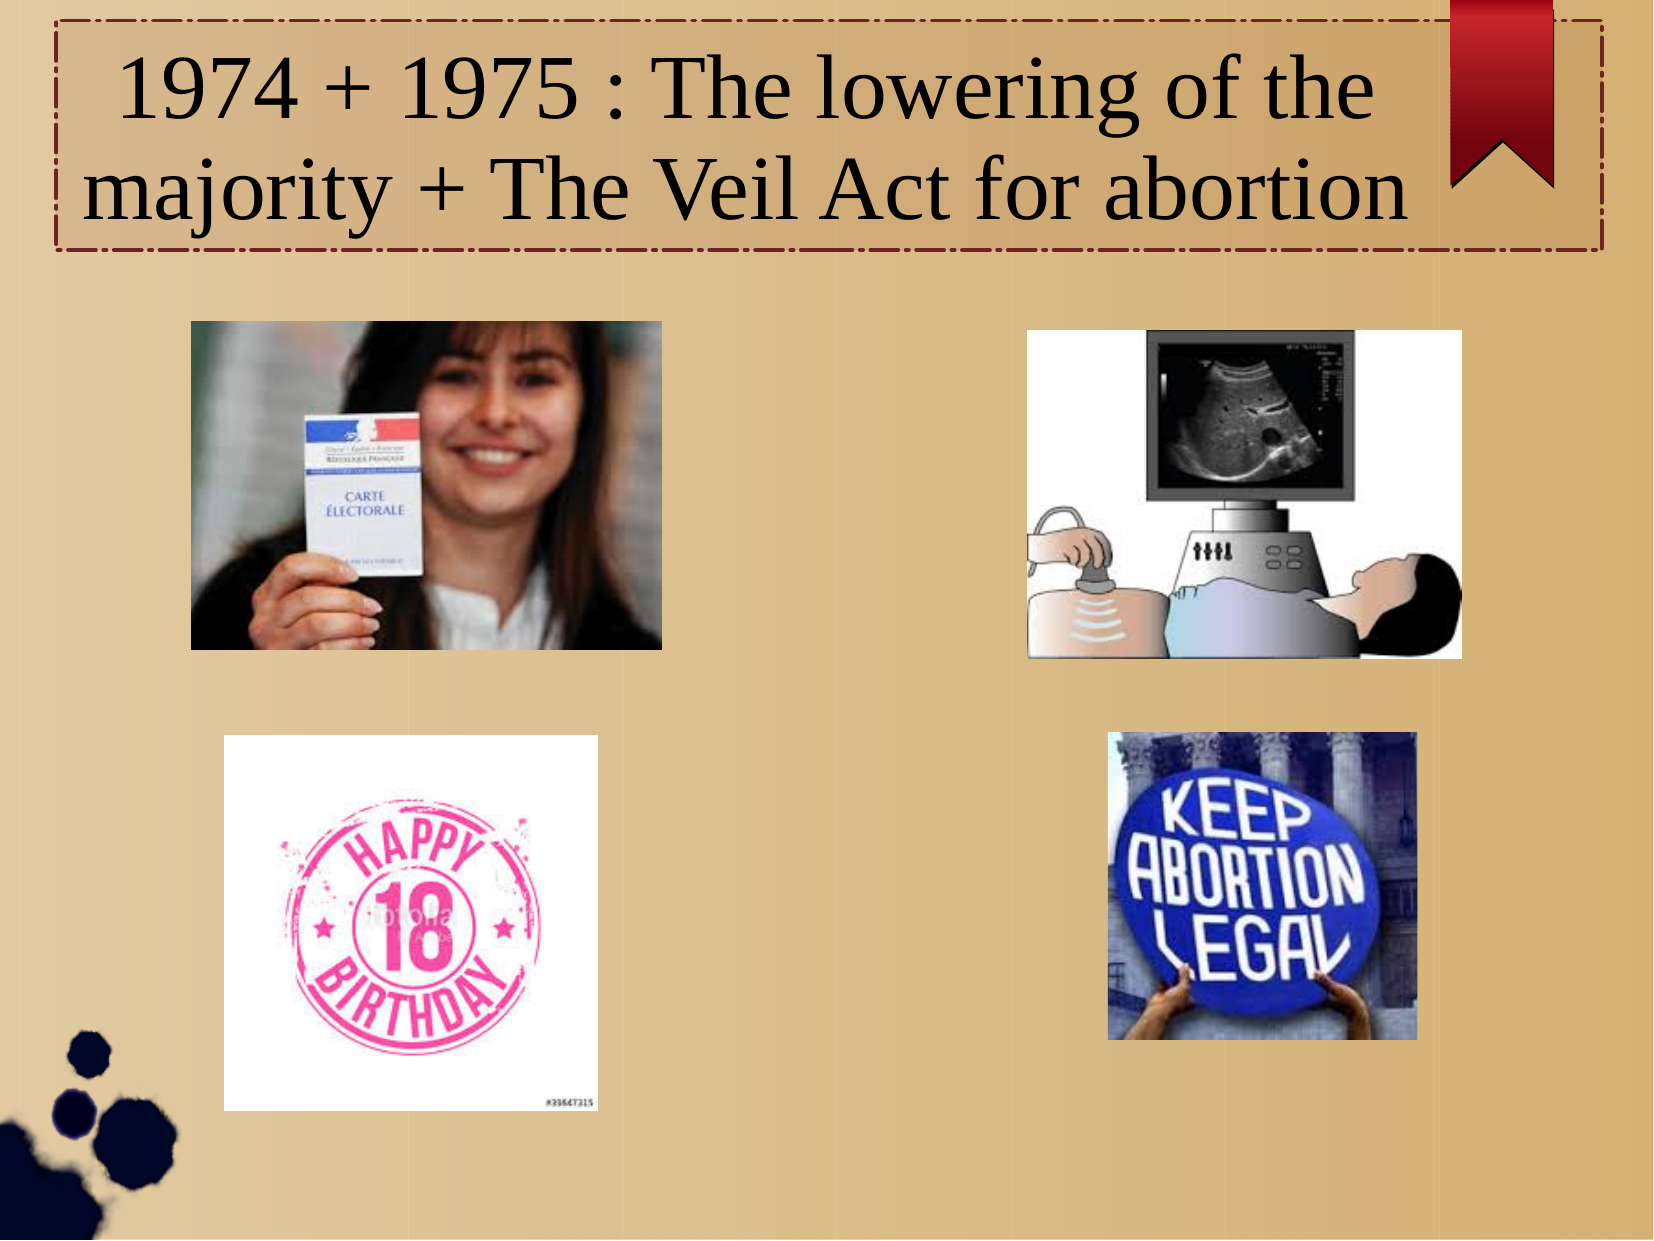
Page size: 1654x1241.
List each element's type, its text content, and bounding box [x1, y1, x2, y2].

picture [1027, 330, 1462, 659]
picture [191, 321, 662, 650]
title 1974 + 1975 : The lowering of the majority + The Veil Act for abortion [82, 36, 1412, 240]
picture [1107, 732, 1418, 1040]
picture [224, 735, 598, 1111]
